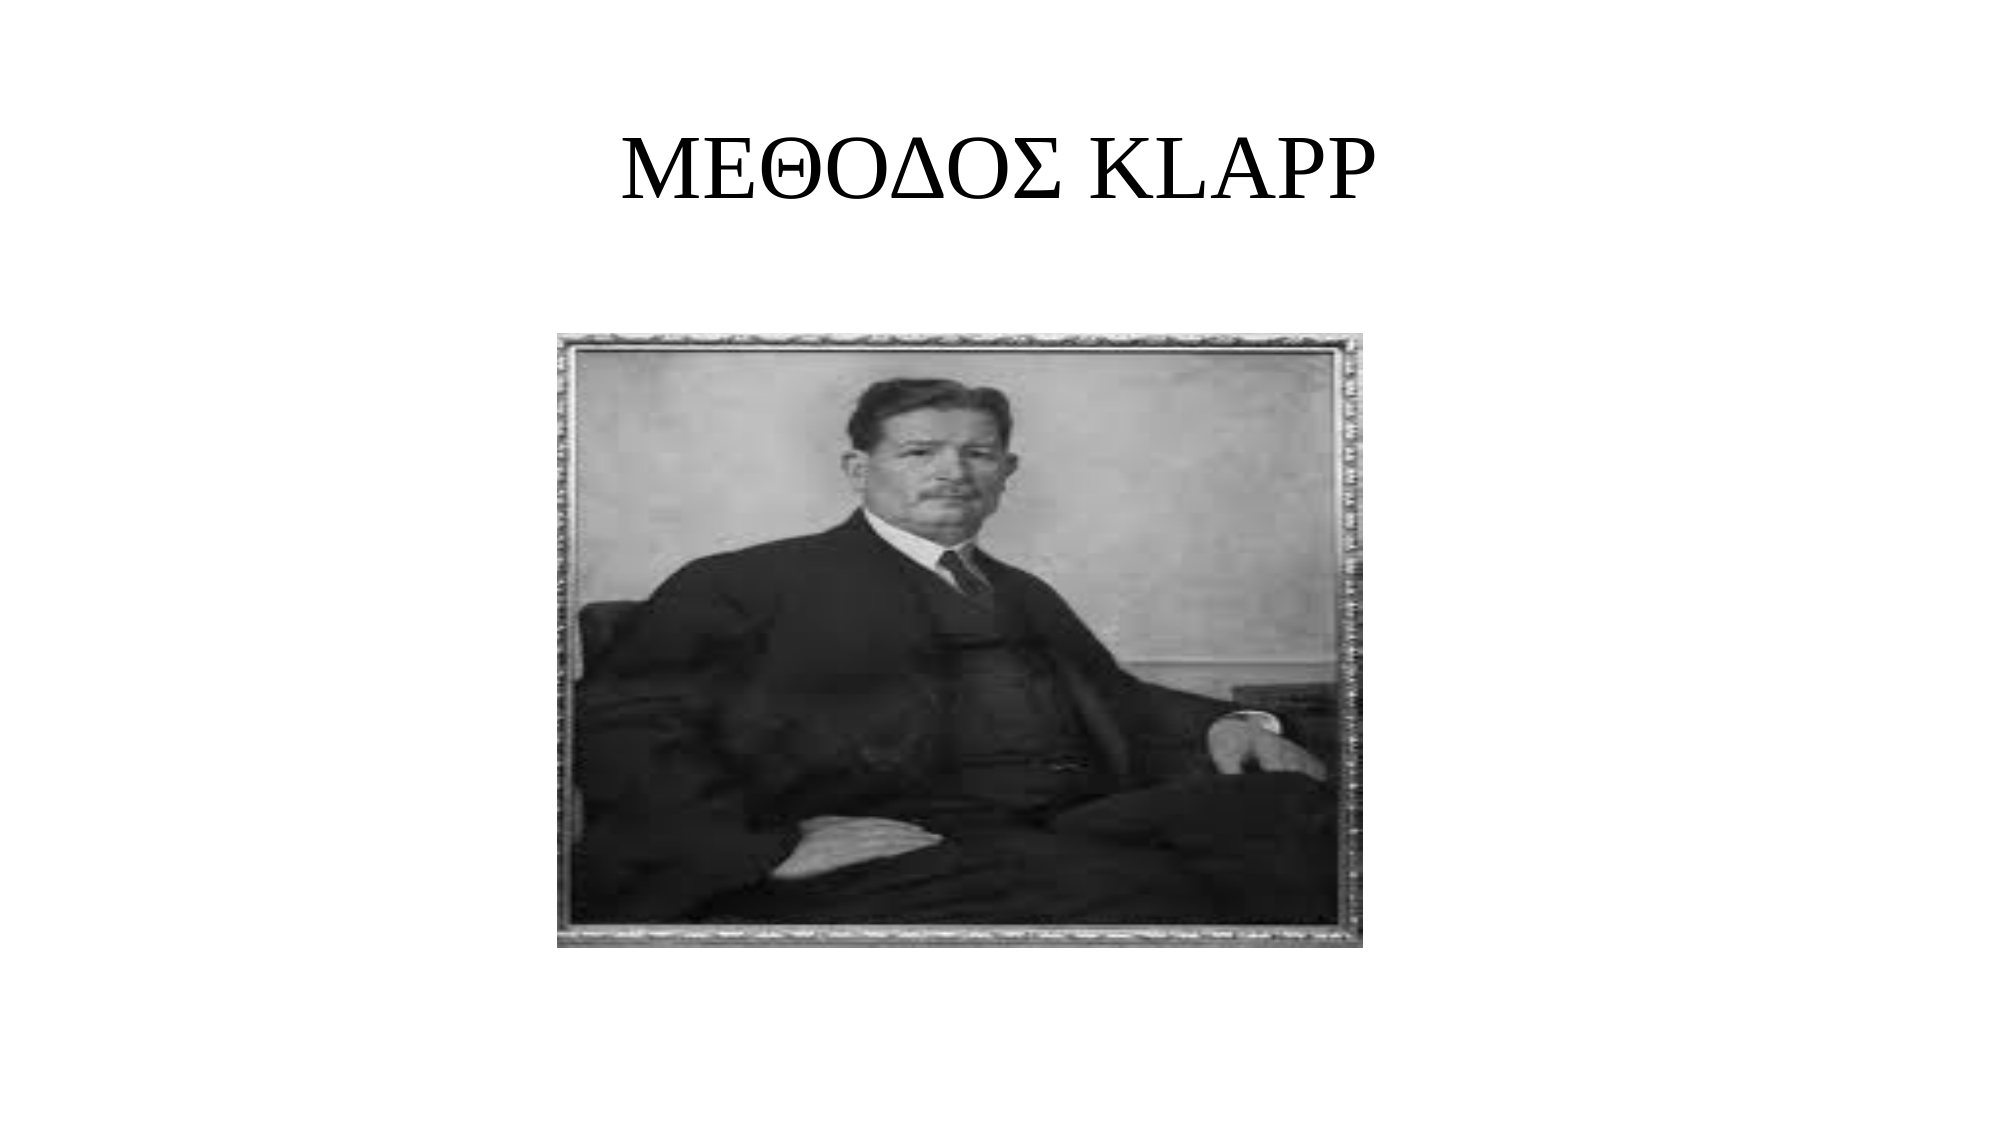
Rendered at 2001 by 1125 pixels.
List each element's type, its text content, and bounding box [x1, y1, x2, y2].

picture [557, 333, 1363, 948]
title ΜΕΘΟΔΟΣ KLAPP [137, 59, 1863, 278]
